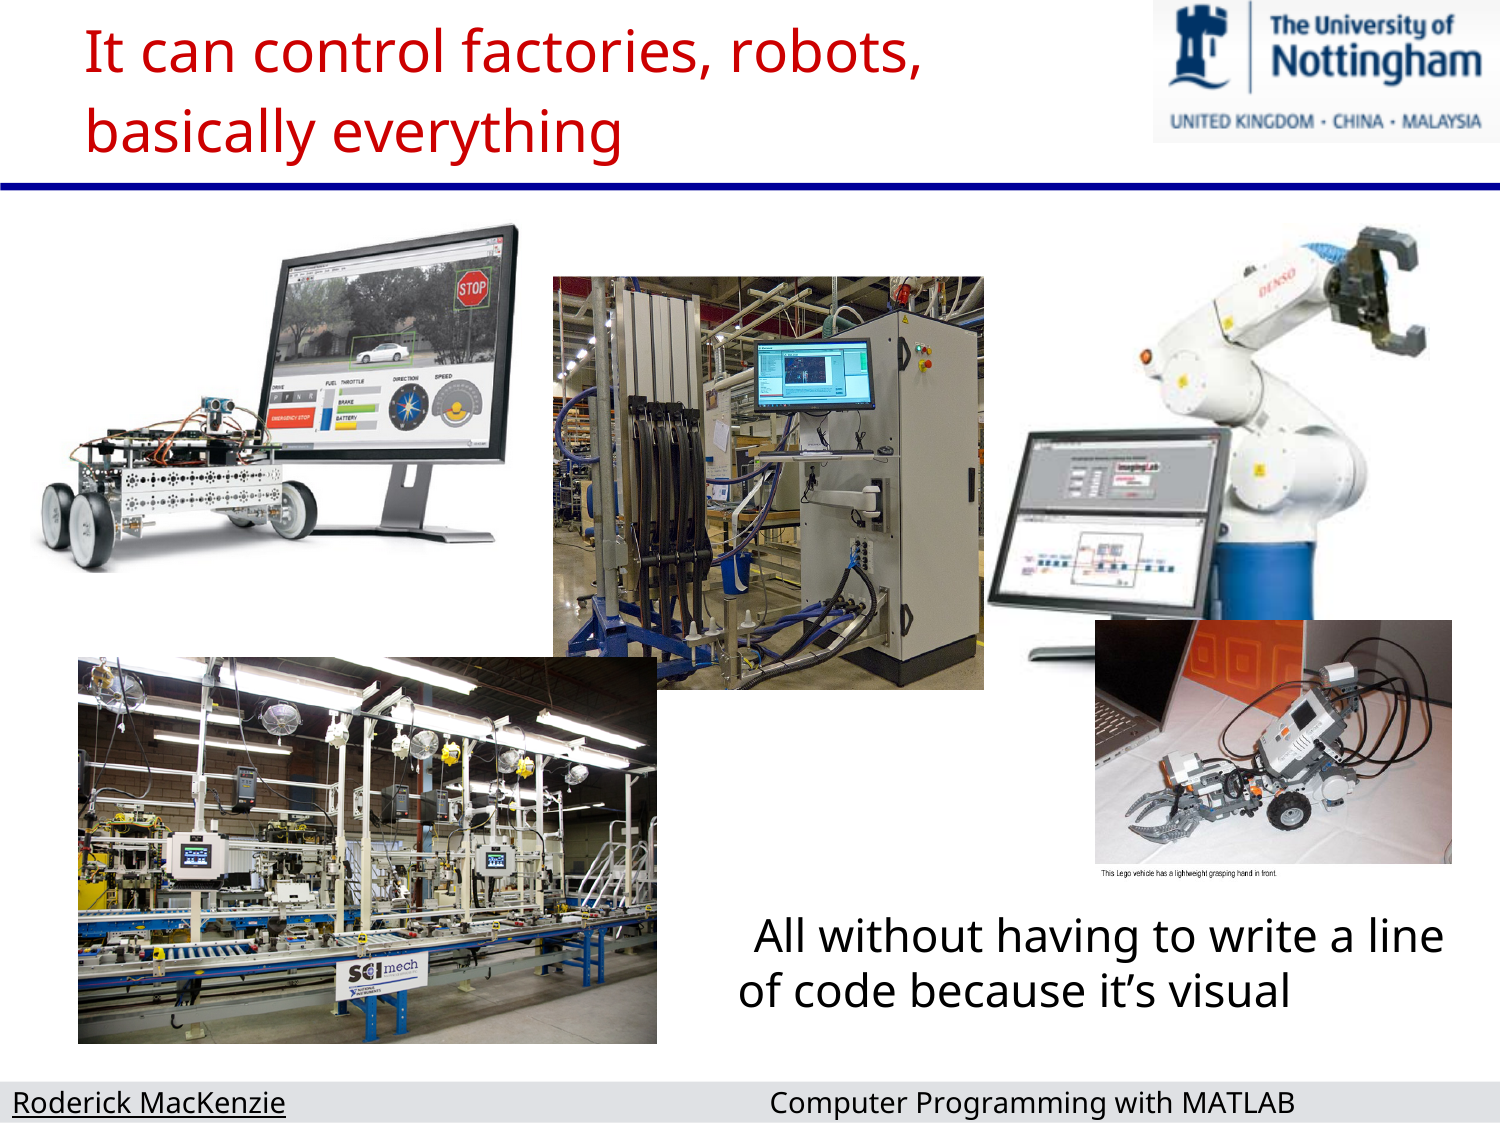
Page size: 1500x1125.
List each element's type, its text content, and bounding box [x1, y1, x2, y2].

title It can control factories, robots, basically everything [69, 14, 1077, 166]
text_box All without having to write a line of code because it’s visual [722, 899, 1495, 1079]
picture [78, 223, 1452, 1044]
picture [1153, 0, 1500, 143]
picture [30, 219, 522, 573]
